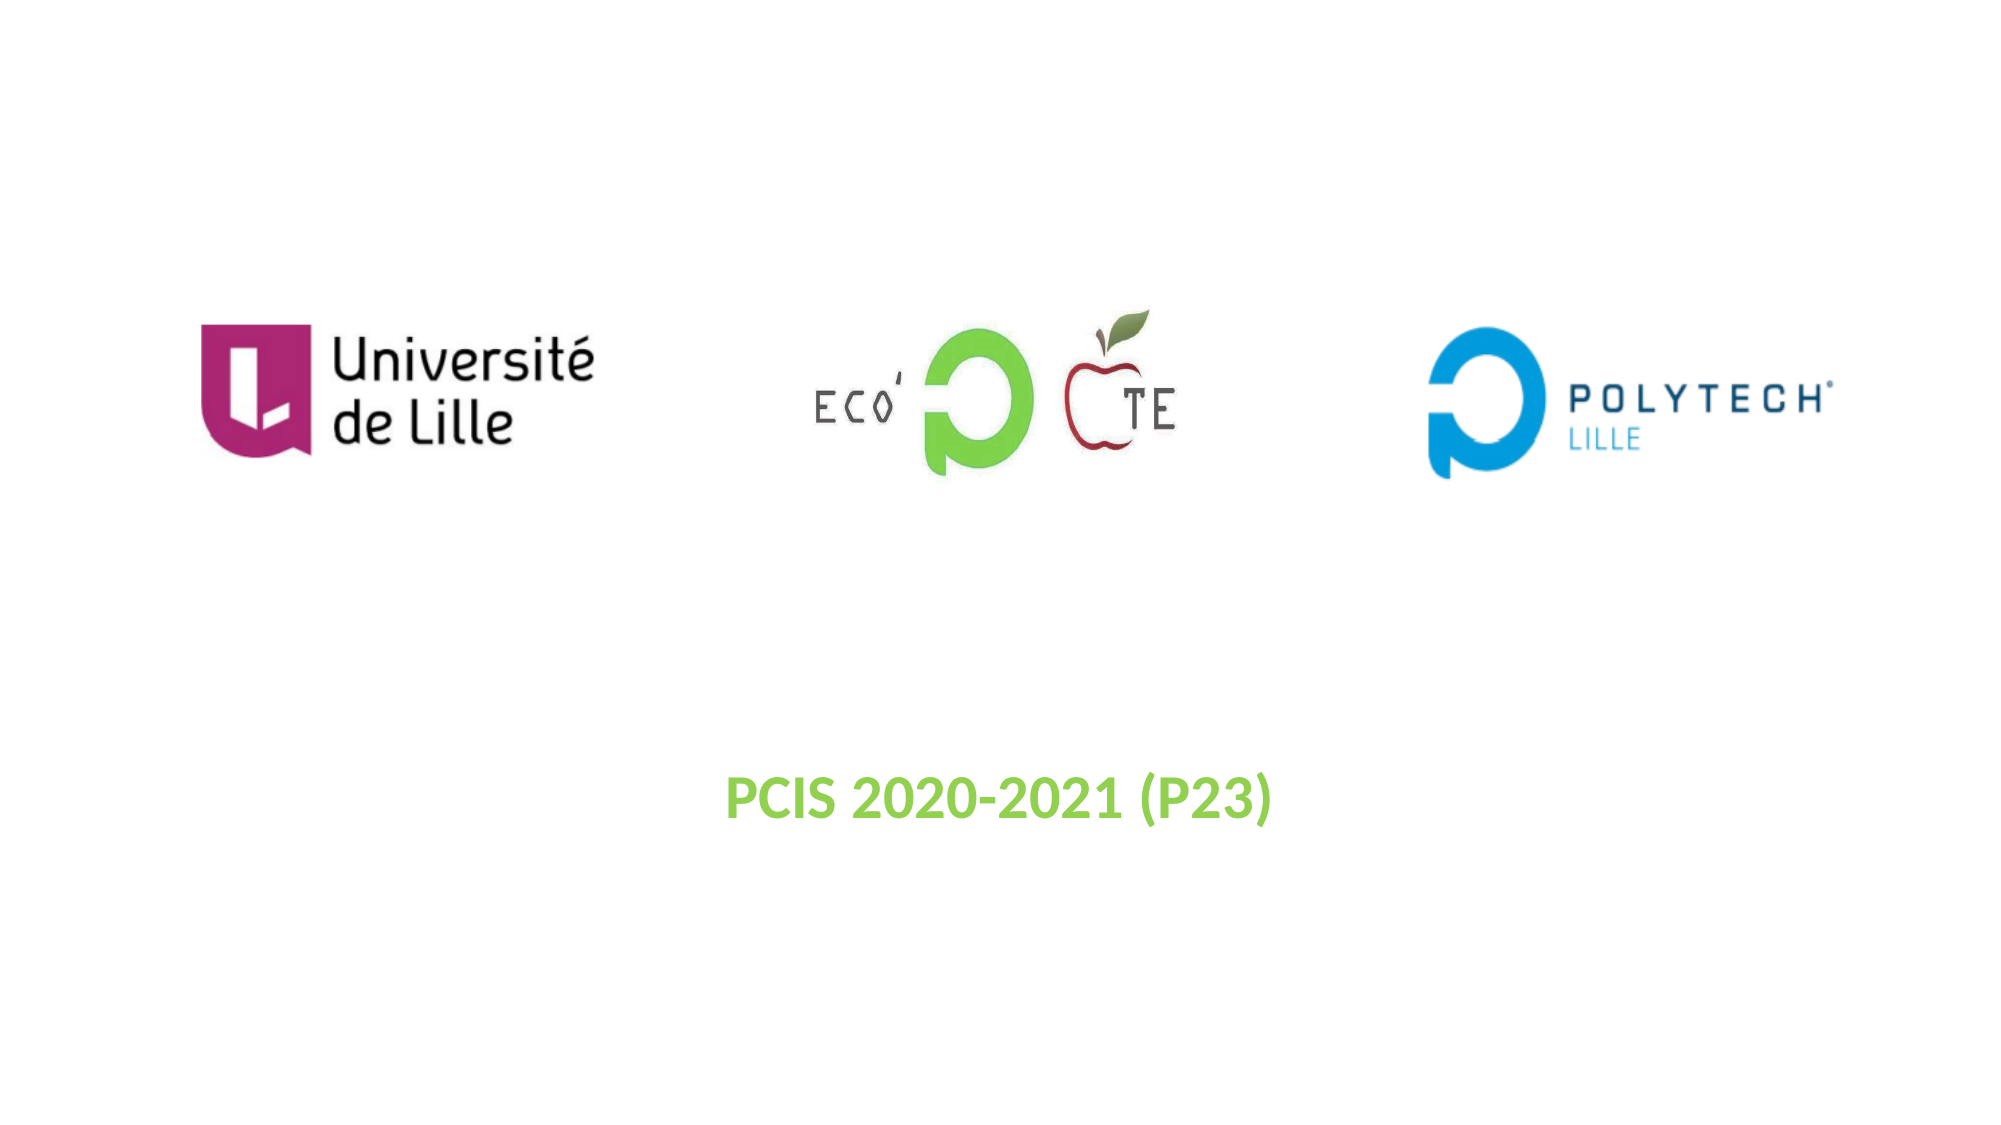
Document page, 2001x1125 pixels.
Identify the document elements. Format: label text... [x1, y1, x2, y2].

picture [184, 314, 603, 474]
subtitle PCIS 2020-2021 (P23) [374, 760, 1626, 837]
picture [1398, 297, 1840, 493]
text_box [119, 136, 662, 679]
text_box [1338, 136, 1881, 679]
text_box [729, 136, 1271, 679]
picture [776, 297, 1208, 519]
